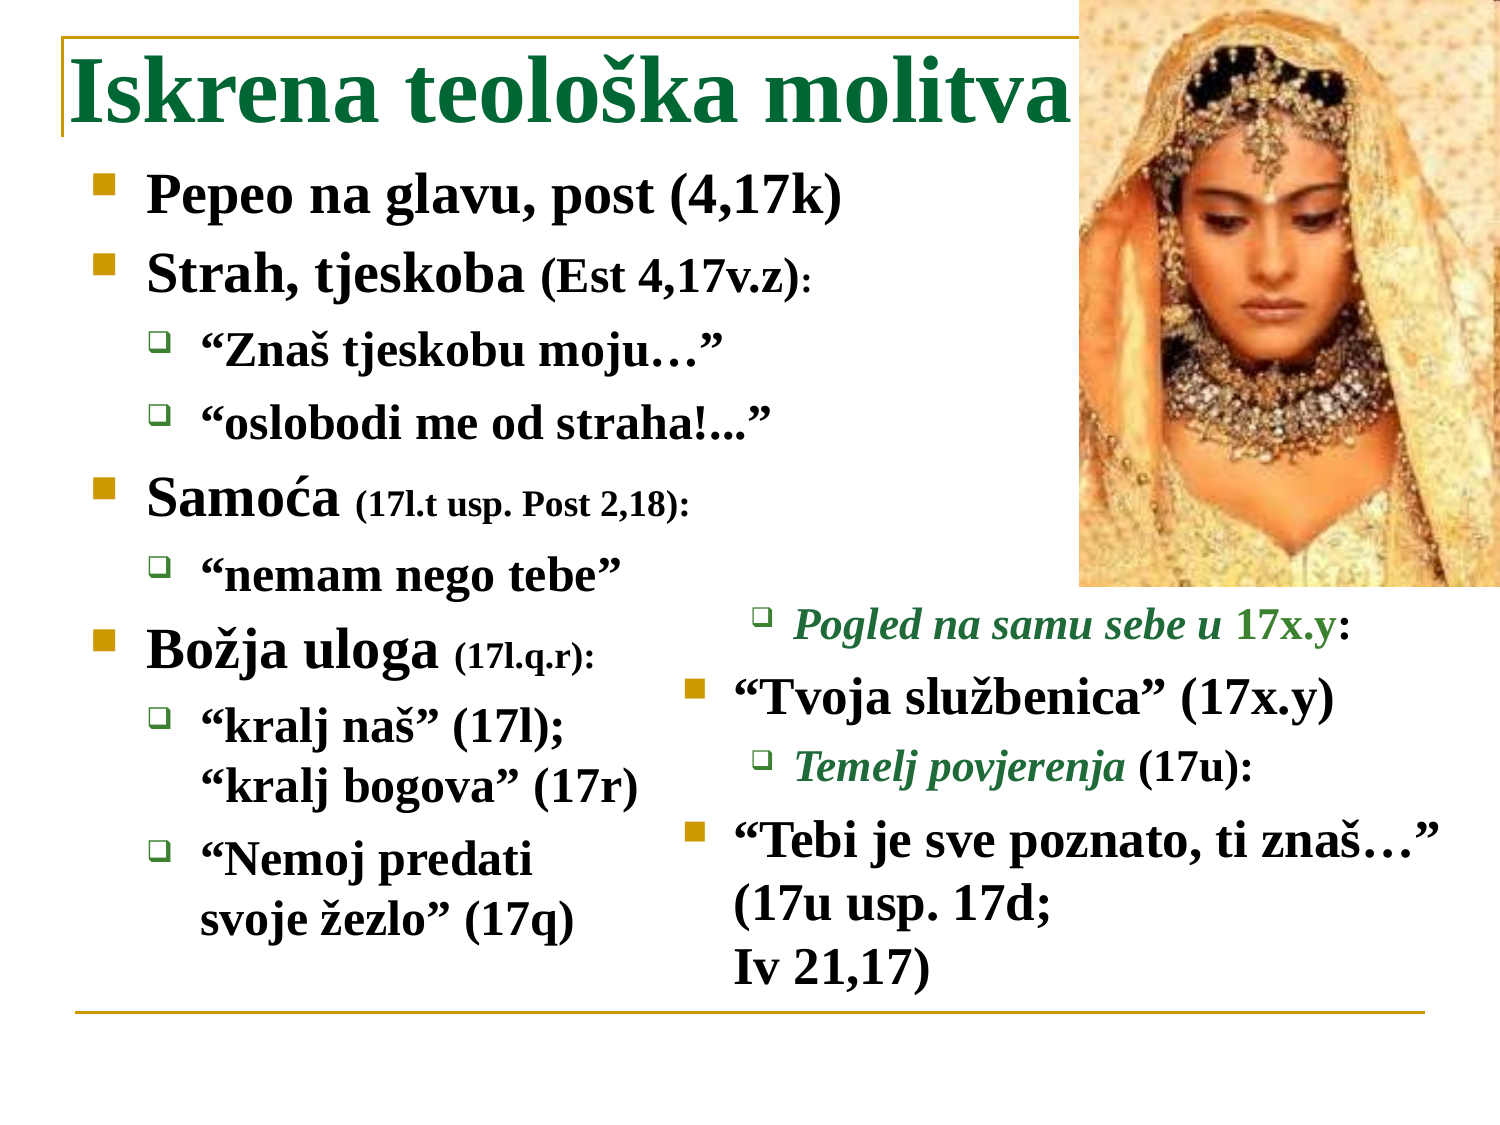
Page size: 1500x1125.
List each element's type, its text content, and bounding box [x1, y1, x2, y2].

list Pogled na samu sebe u 17x.y: “Tvoja službenica” (17x.y) Temelj povjerenja (17u): “Tebi je sve poznato, ti znaš…” (17u usp. 17d; Iv 21,17) [667, 586, 1500, 1006]
list Pepeo na glavu, post (4,17k) Strah, tjeskoba (Est 4,17v.z): “Znaš tjeskobu moju…” “oslobodi me od straha!...” Samoća (17l.t usp. Post 2,18): “nemam nego tebe” Božja uloga (17l.q.r): “kralj naš” (17l); “kralj bogova” (17r) “Nemoj predati svoje žezlo” (17q) [75, 147, 1063, 1006]
title Iskrena teološka molitva [53, 19, 1079, 206]
picture [1079, 0, 1500, 587]
